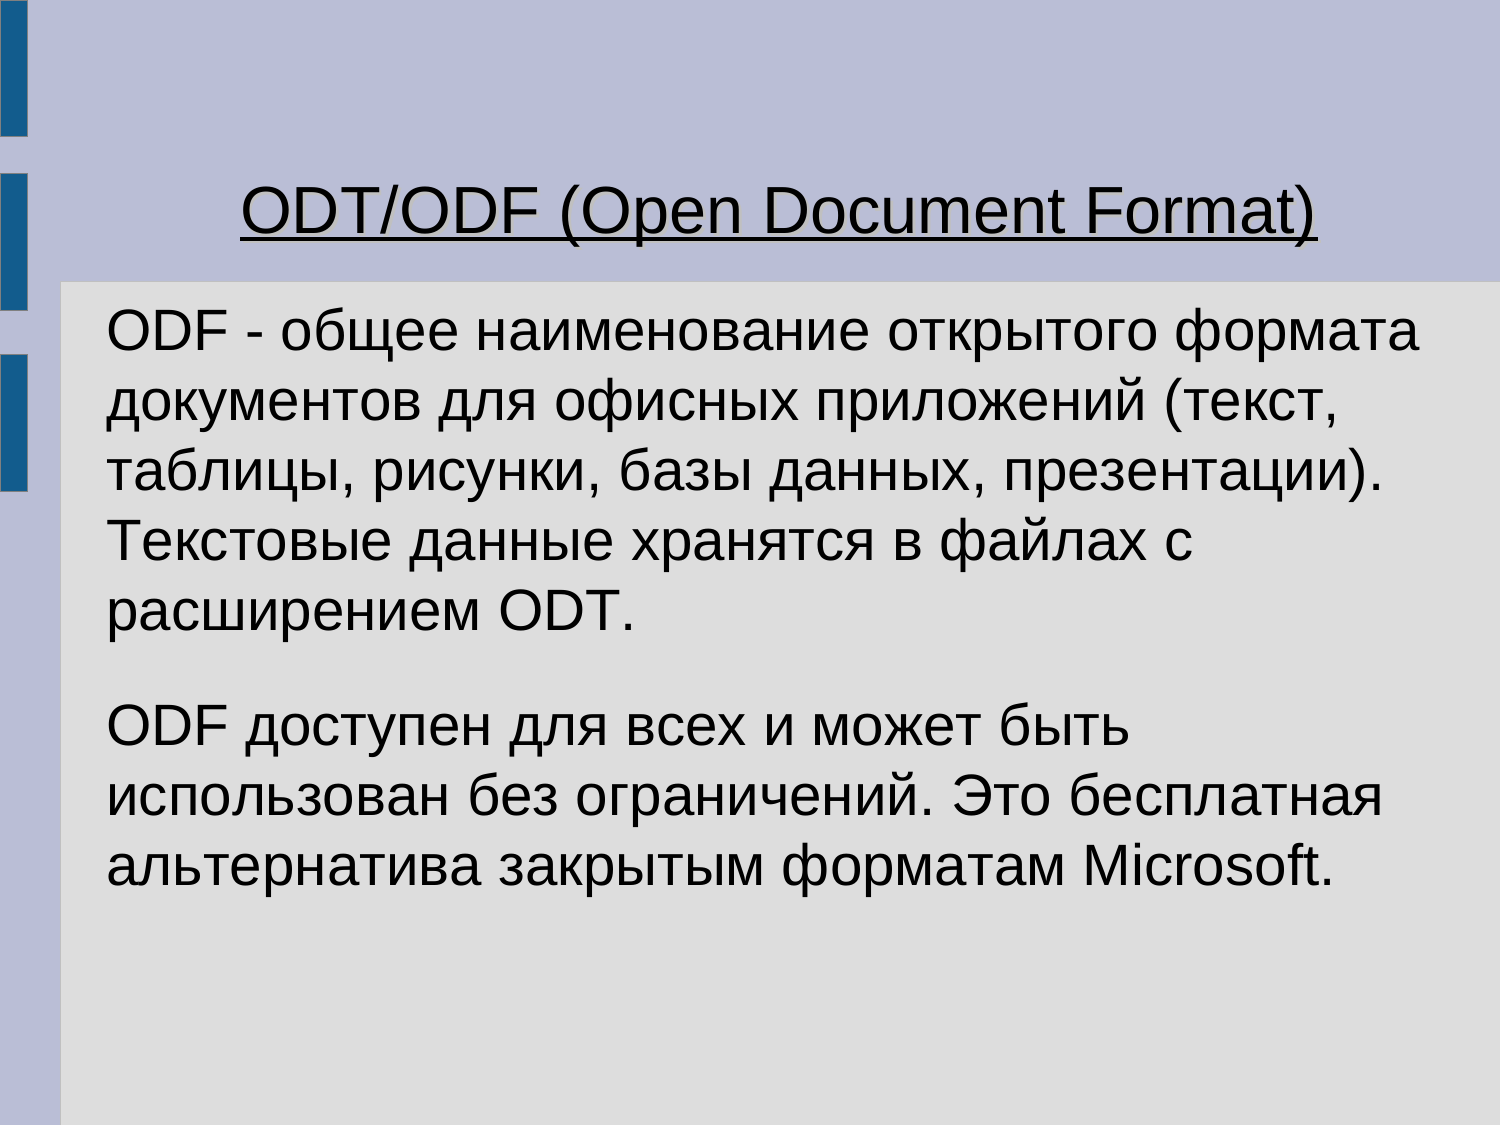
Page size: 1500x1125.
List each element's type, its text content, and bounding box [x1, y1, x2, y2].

text_box ODT/ODF (Open Document Format) ODF - общее наименование открытого формата документов для офисных приложений (текст, таблицы, рисунки, базы данных, презентации). Текстовые данные хранятся в файлах с расширением ODT. ODF доступен для всех и может быть использован без ограничений. Это бесплатная альтернатива закрытым форматам Microsoft. [91, 159, 1467, 1125]
